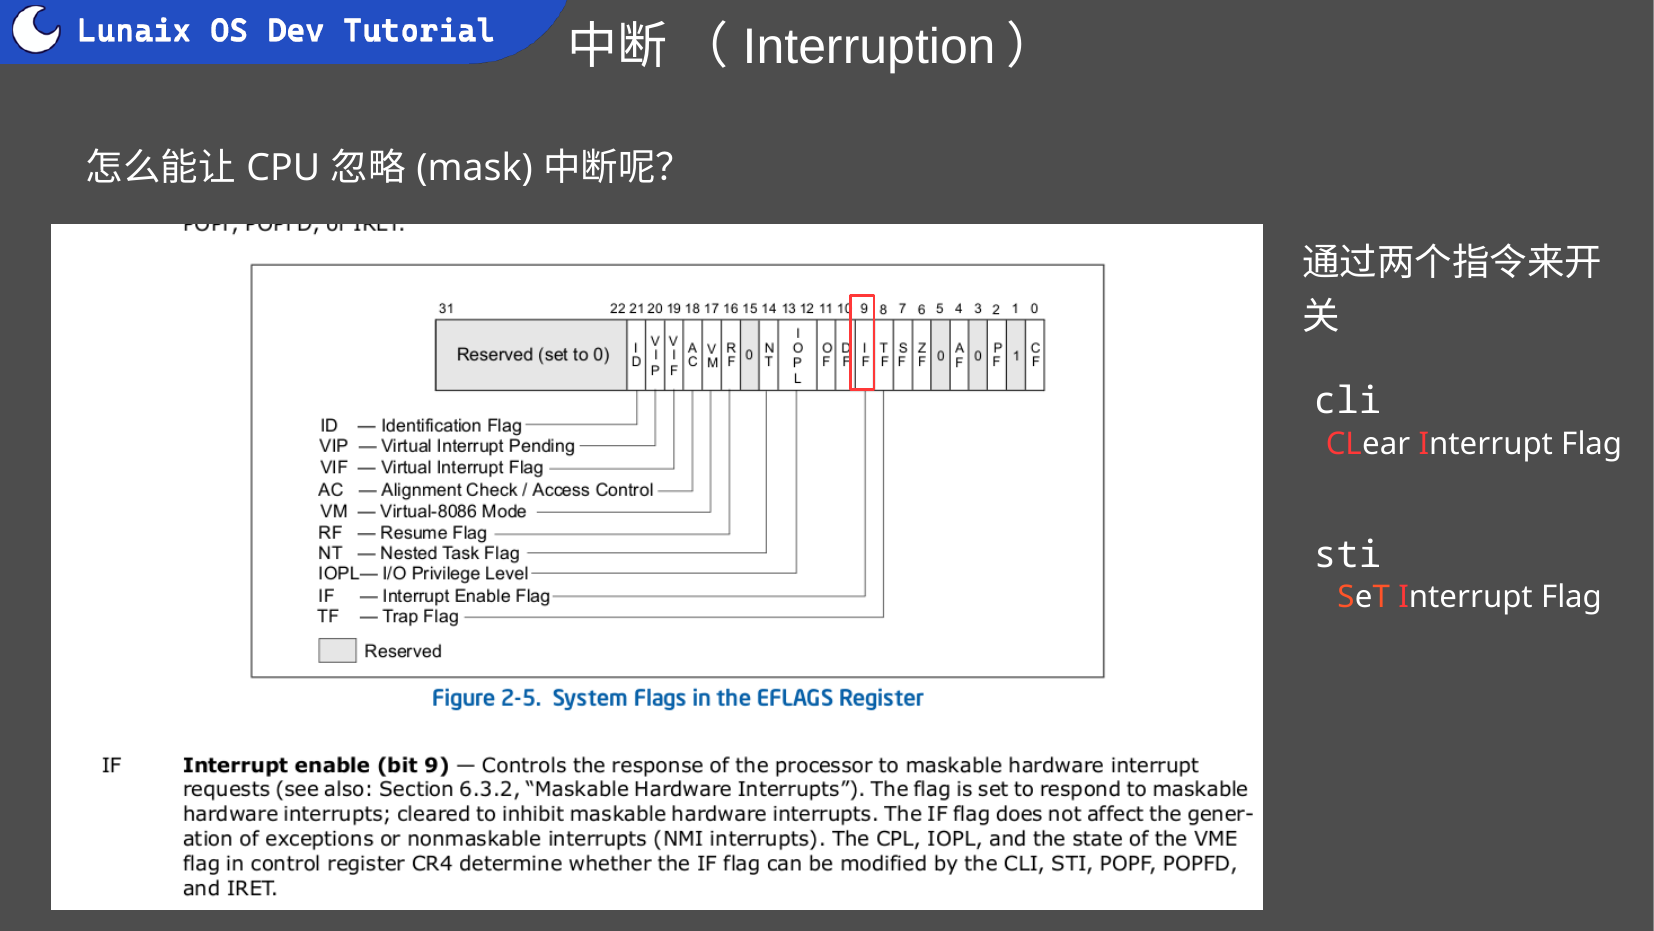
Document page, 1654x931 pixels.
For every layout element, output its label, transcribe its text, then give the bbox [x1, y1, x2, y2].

picture [0, 0, 1654, 931]
text_box 怎么能让CPU忽略(mask)中断呢？ [70, 129, 721, 200]
text_box sti [1299, 520, 1406, 579]
text_box CLear Interrupt Flag [1311, 413, 1642, 474]
text_box cli [1299, 372, 1406, 425]
title 中断 （Interruption） [567, 0, 1654, 83]
text_box SeT Interrupt Flag [1322, 566, 1654, 627]
text_box 通过两个指令来开关 [1287, 224, 1619, 372]
